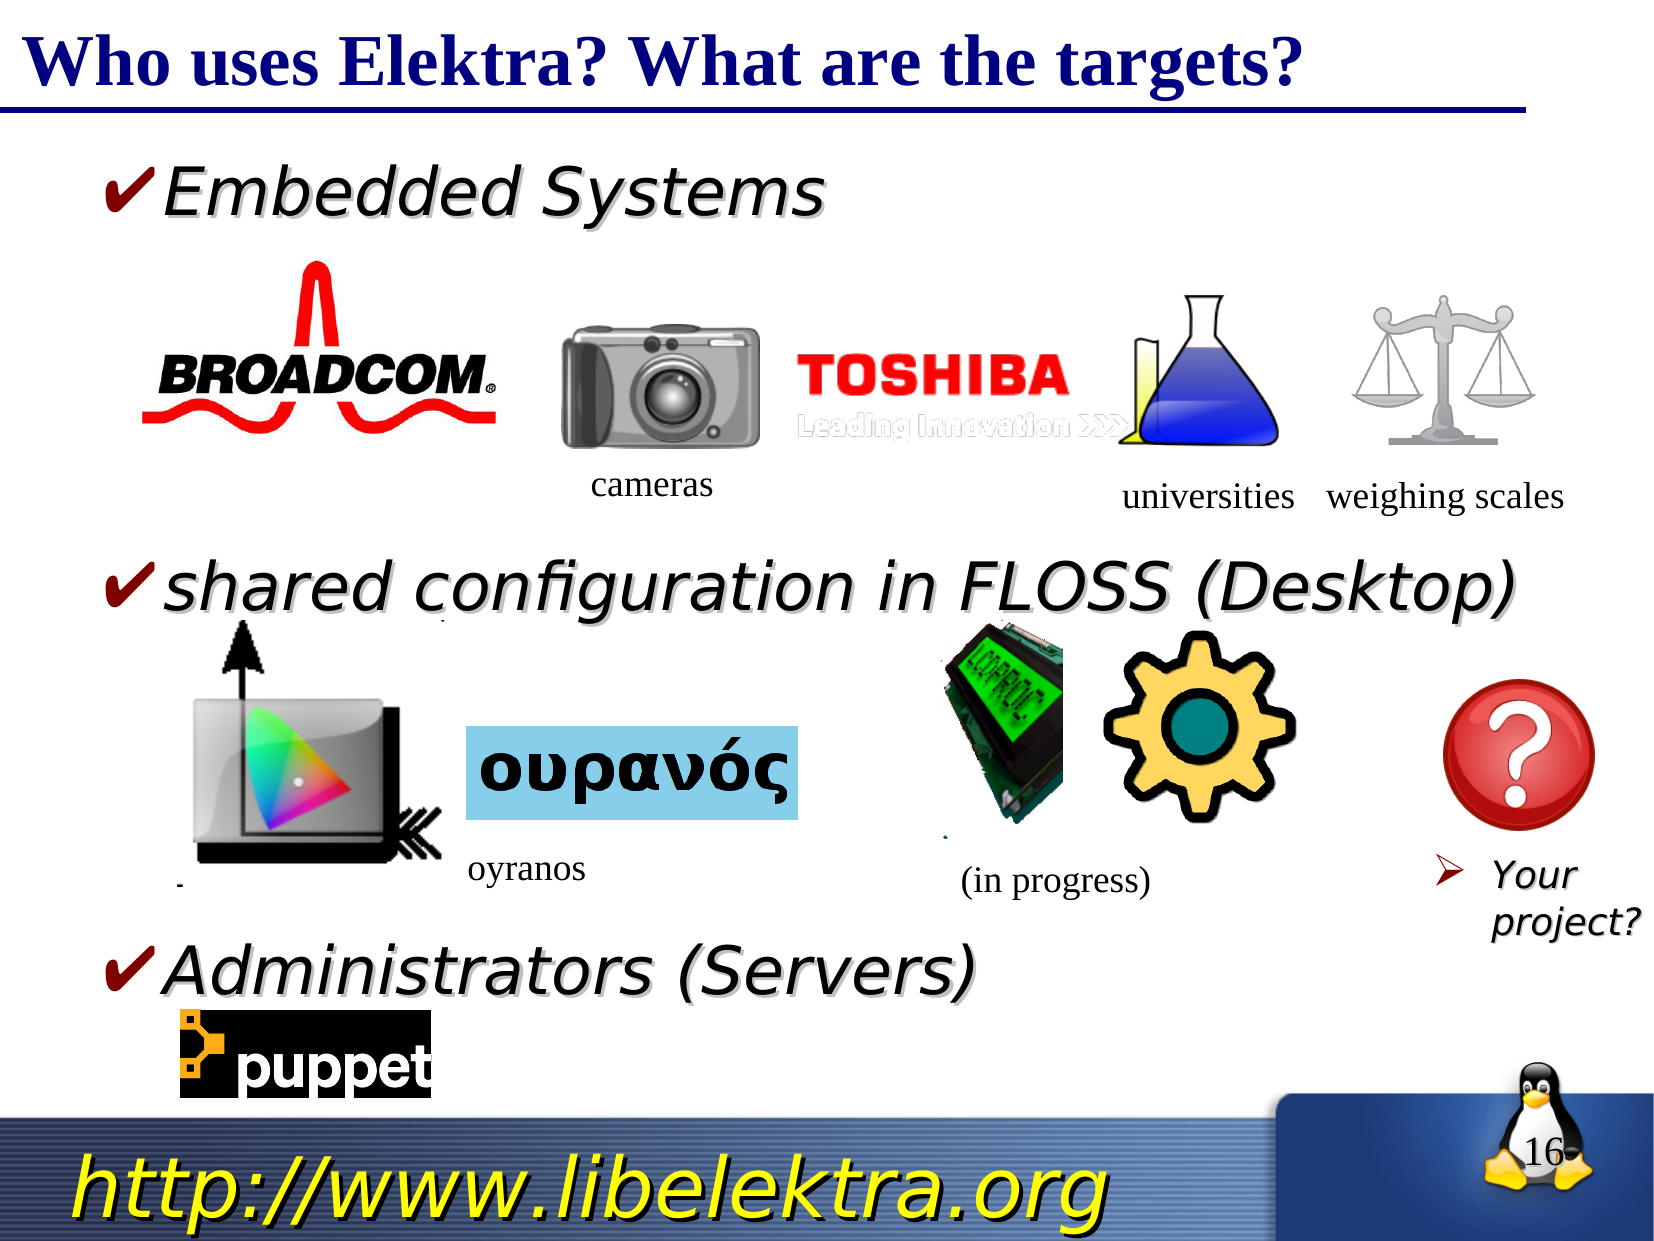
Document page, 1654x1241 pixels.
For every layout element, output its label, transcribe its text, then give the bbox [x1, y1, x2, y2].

text_box weighing scales [1325, 472, 1590, 519]
text_box Your project? [1417, 843, 1654, 949]
text_box cameras [590, 460, 735, 507]
picture [136, 247, 502, 443]
picture [1351, 295, 1536, 446]
text_box Who uses Elektra? What are the targets? [21, 14, 1611, 111]
picture [177, 620, 444, 887]
picture [941, 620, 1063, 841]
text_box (in progress) [960, 856, 1171, 903]
picture [797, 265, 1300, 474]
text_box universities [1122, 472, 1310, 519]
picture [466, 726, 798, 820]
picture [0, 1009, 1654, 1241]
picture [1443, 679, 1595, 831]
text_box oyranos [467, 844, 601, 891]
picture [1098, 625, 1300, 827]
text_box Embedded Systems [104, 147, 1152, 309]
text_box shared configuration in FLOSS (Desktop) [104, 543, 1565, 622]
picture [561, 324, 760, 449]
text_box <Foliennummer> [1248, 1122, 1565, 1178]
text_box Administrators (Servers) [104, 927, 1152, 1006]
